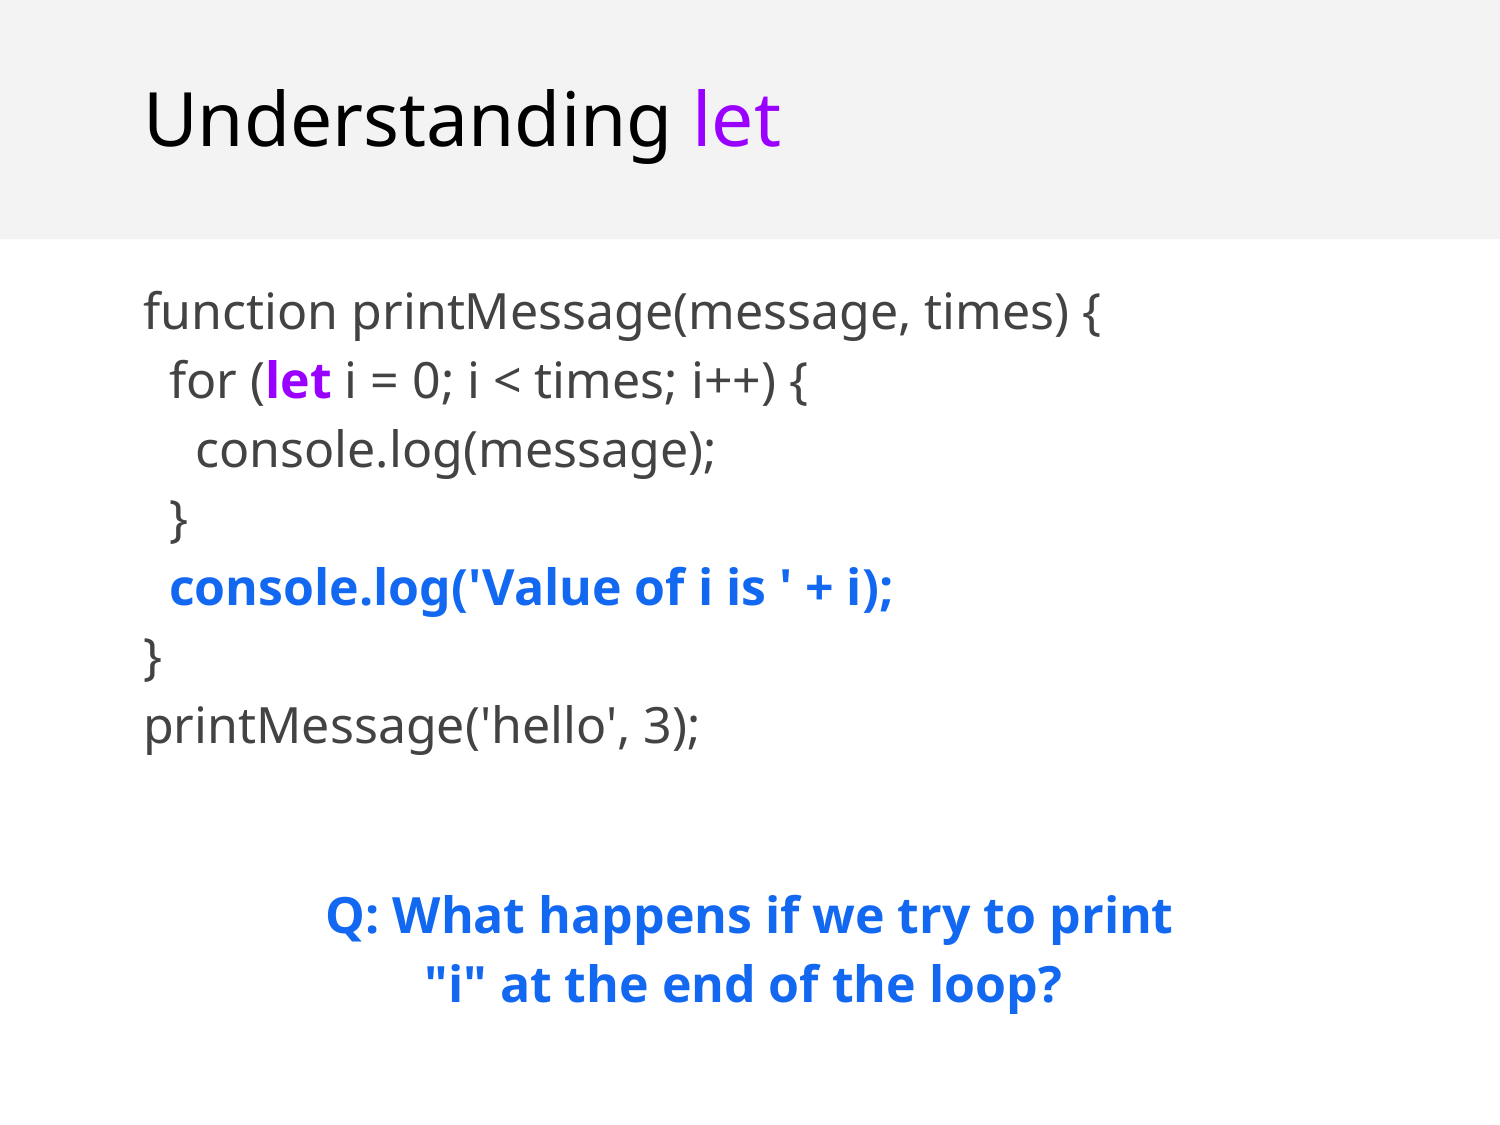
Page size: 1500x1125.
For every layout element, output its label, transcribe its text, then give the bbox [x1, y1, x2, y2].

list function printMessage(message, times) { for (let i = 0; i < times; i++) { console.log(message); } console.log('Value of i is ' + i); } printMessage('hello', 3); [128, 255, 1372, 782]
text_box Q: What happens if we try to print "i" at the end of the loop? [285, 815, 1215, 1071]
title Understanding let [128, 56, 1372, 183]
